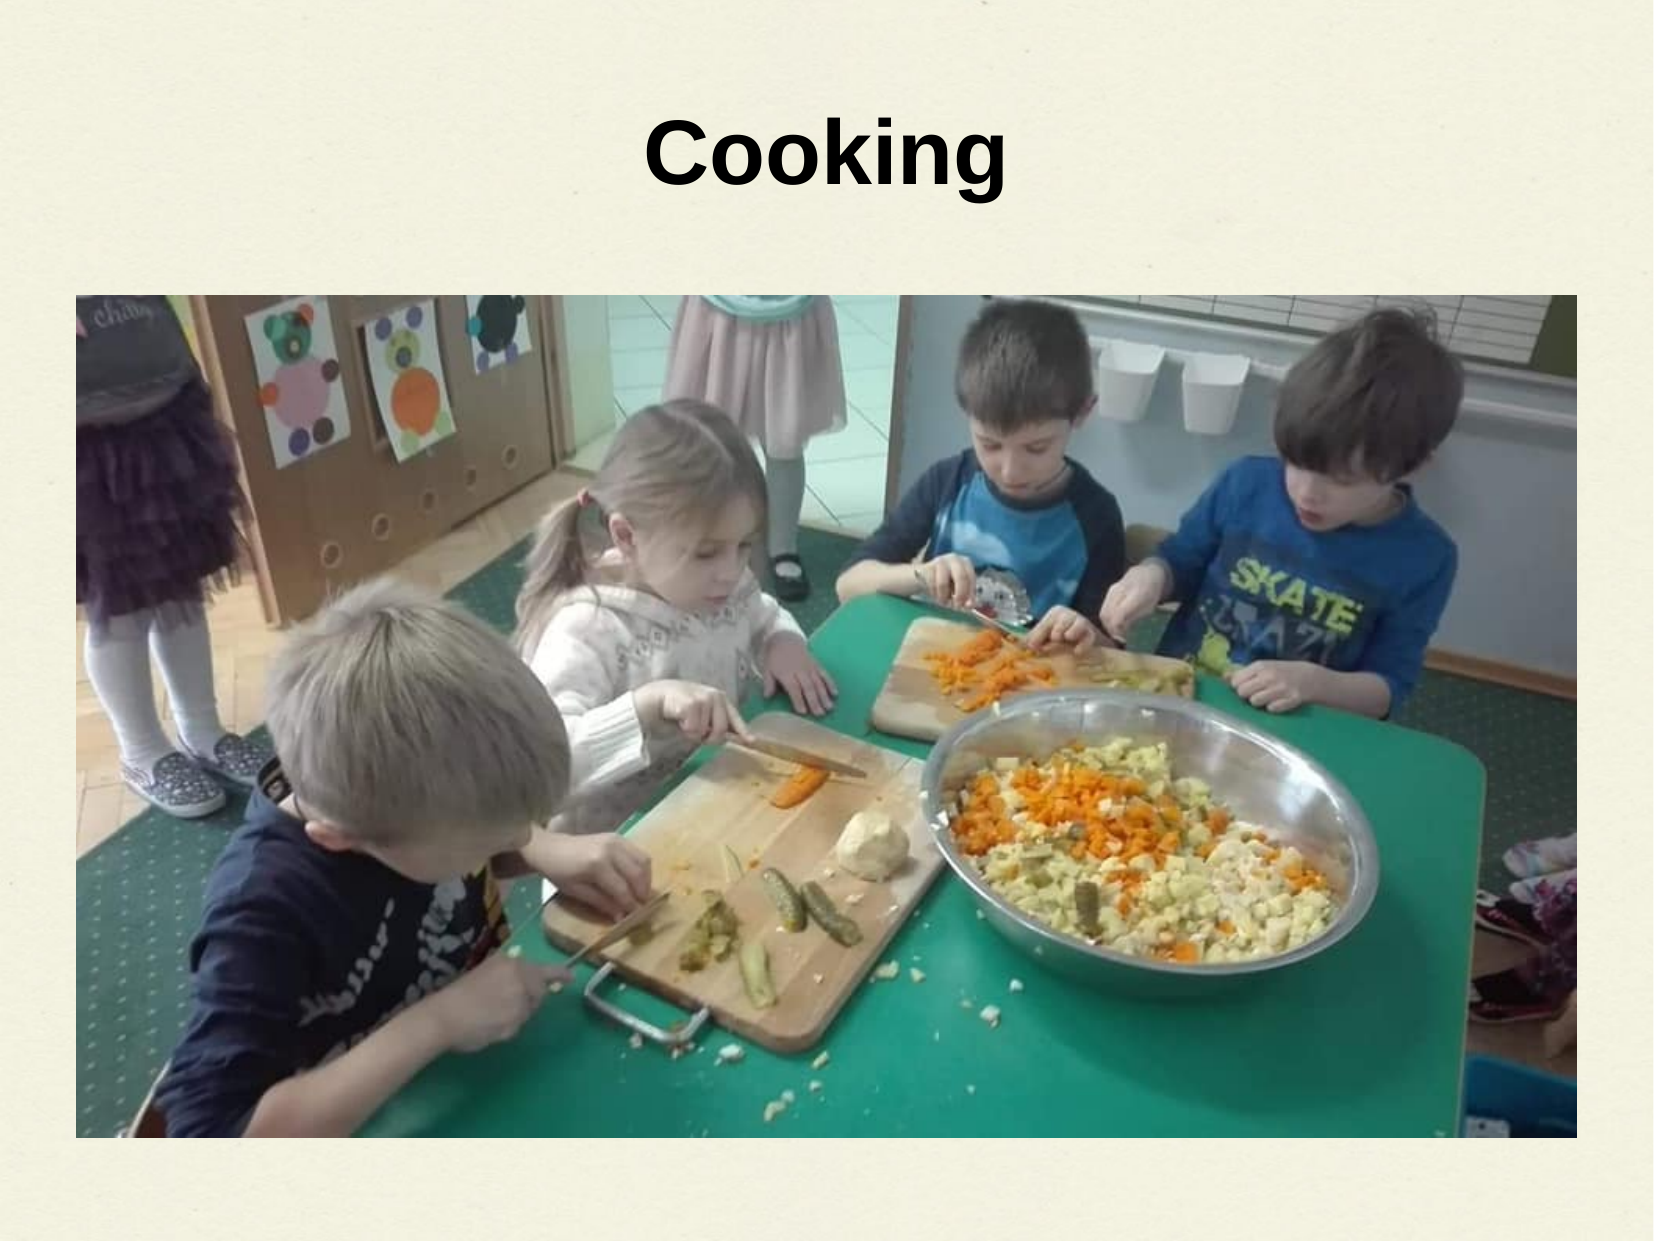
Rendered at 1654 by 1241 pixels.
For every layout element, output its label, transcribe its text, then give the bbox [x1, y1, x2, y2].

picture [0, 0, 1654, 1241]
title Cooking [82, 56, 1571, 250]
